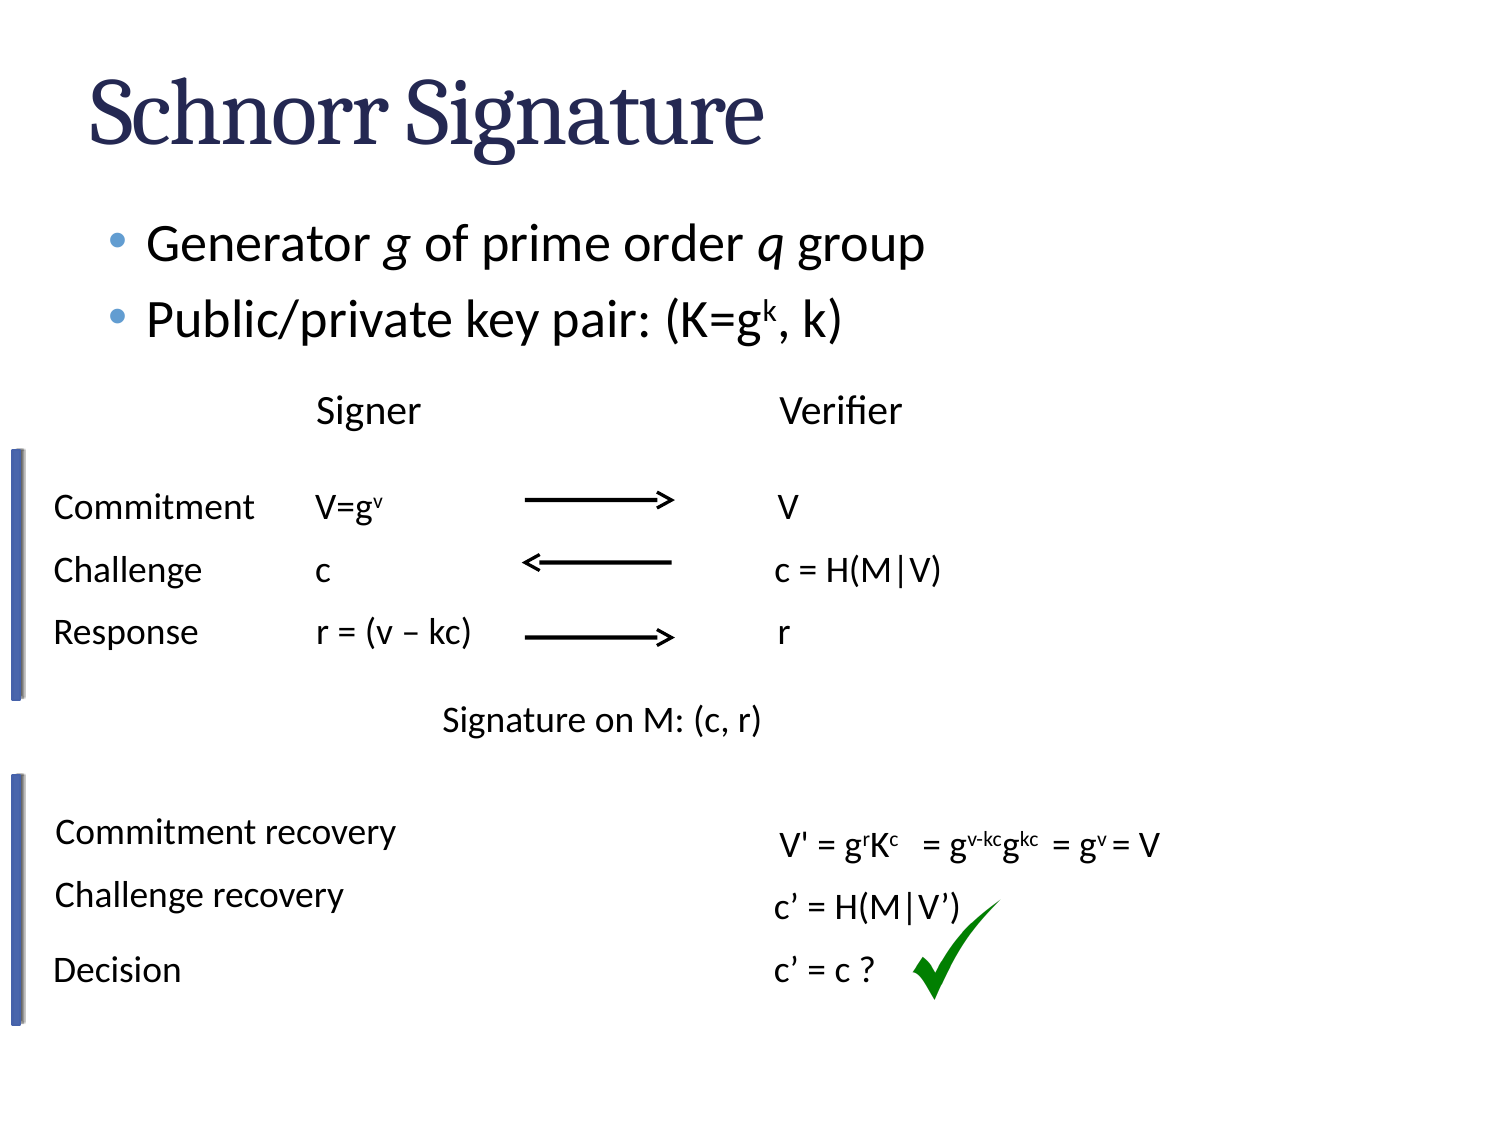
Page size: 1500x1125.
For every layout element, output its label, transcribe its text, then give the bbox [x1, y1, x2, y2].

text_box Signature on M: (c, r) [427, 687, 778, 748]
list Generator g of prime order q group Public/private key pair: (K=gk, k) [75, 200, 1325, 388]
text_box Decision [38, 937, 197, 998]
text_box [12, 450, 20, 700]
text_box c [300, 537, 346, 598]
text_box V=gv [300, 474, 398, 535]
text_box V [762, 474, 814, 535]
text_box Response [38, 599, 215, 660]
text_box r = (v – kc) [301, 599, 488, 660]
text_box Commitment [39, 474, 271, 535]
text_box c’ = H(M|V’) [759, 874, 985, 935]
text_box Challenge recovery [40, 862, 360, 923]
picture [912, 899, 1001, 1000]
text_box c = H(M|V) [759, 537, 966, 598]
text_box Verifier [764, 375, 918, 440]
text_box Signer [301, 375, 437, 440]
text_box = gv-kcgkc = gv = V [907, 812, 1176, 873]
text_box Commitment recovery [40, 799, 412, 860]
text_box c’ = c ? [759, 937, 900, 998]
text_box V' = grKc [764, 812, 907, 873]
title Schnorr Signature [75, 12, 1325, 200]
text_box Challenge [38, 537, 218, 598]
text_box [12, 774, 20, 1025]
text_box r [762, 599, 806, 660]
